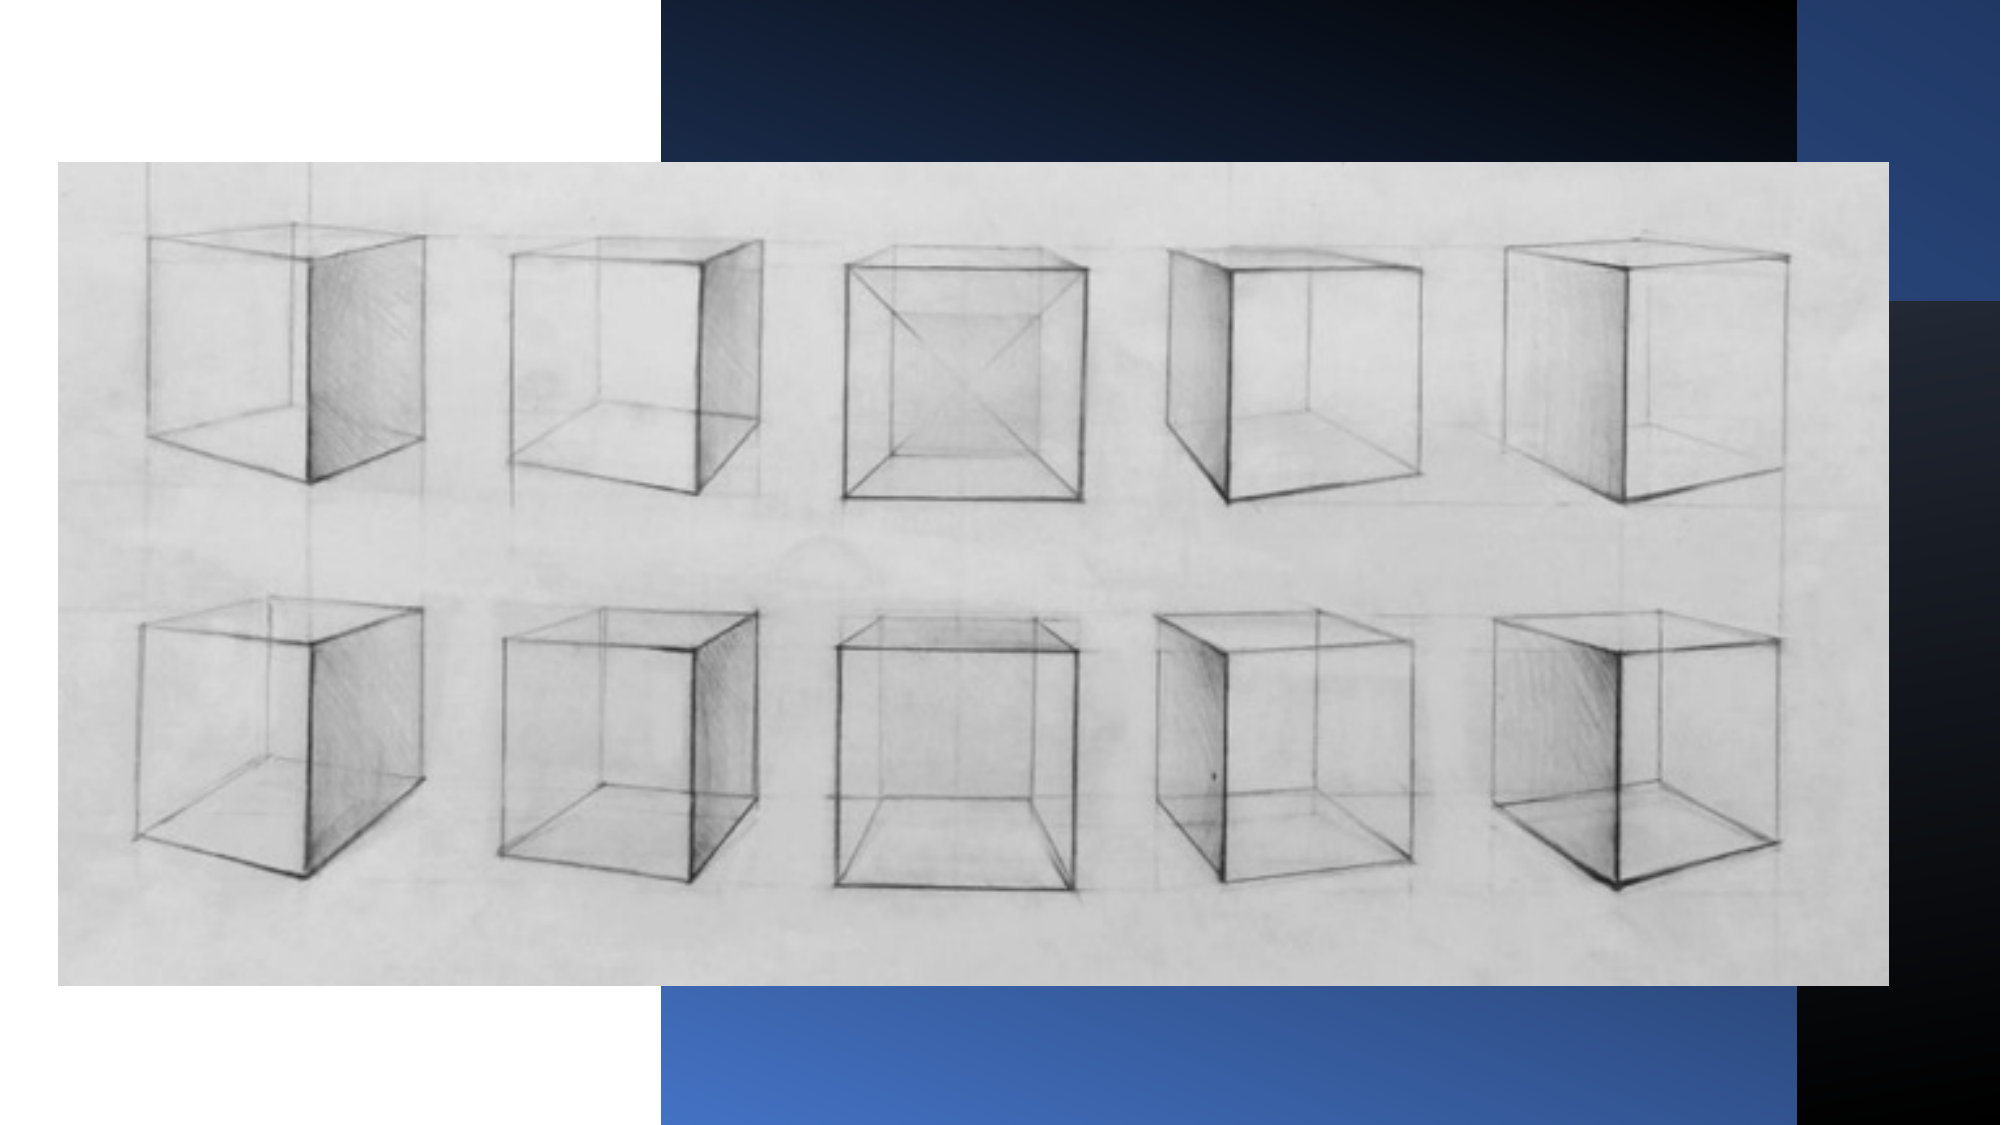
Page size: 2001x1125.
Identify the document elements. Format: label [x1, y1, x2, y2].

text_box [0, 0, 2000, 1125]
picture [58, 162, 1889, 986]
